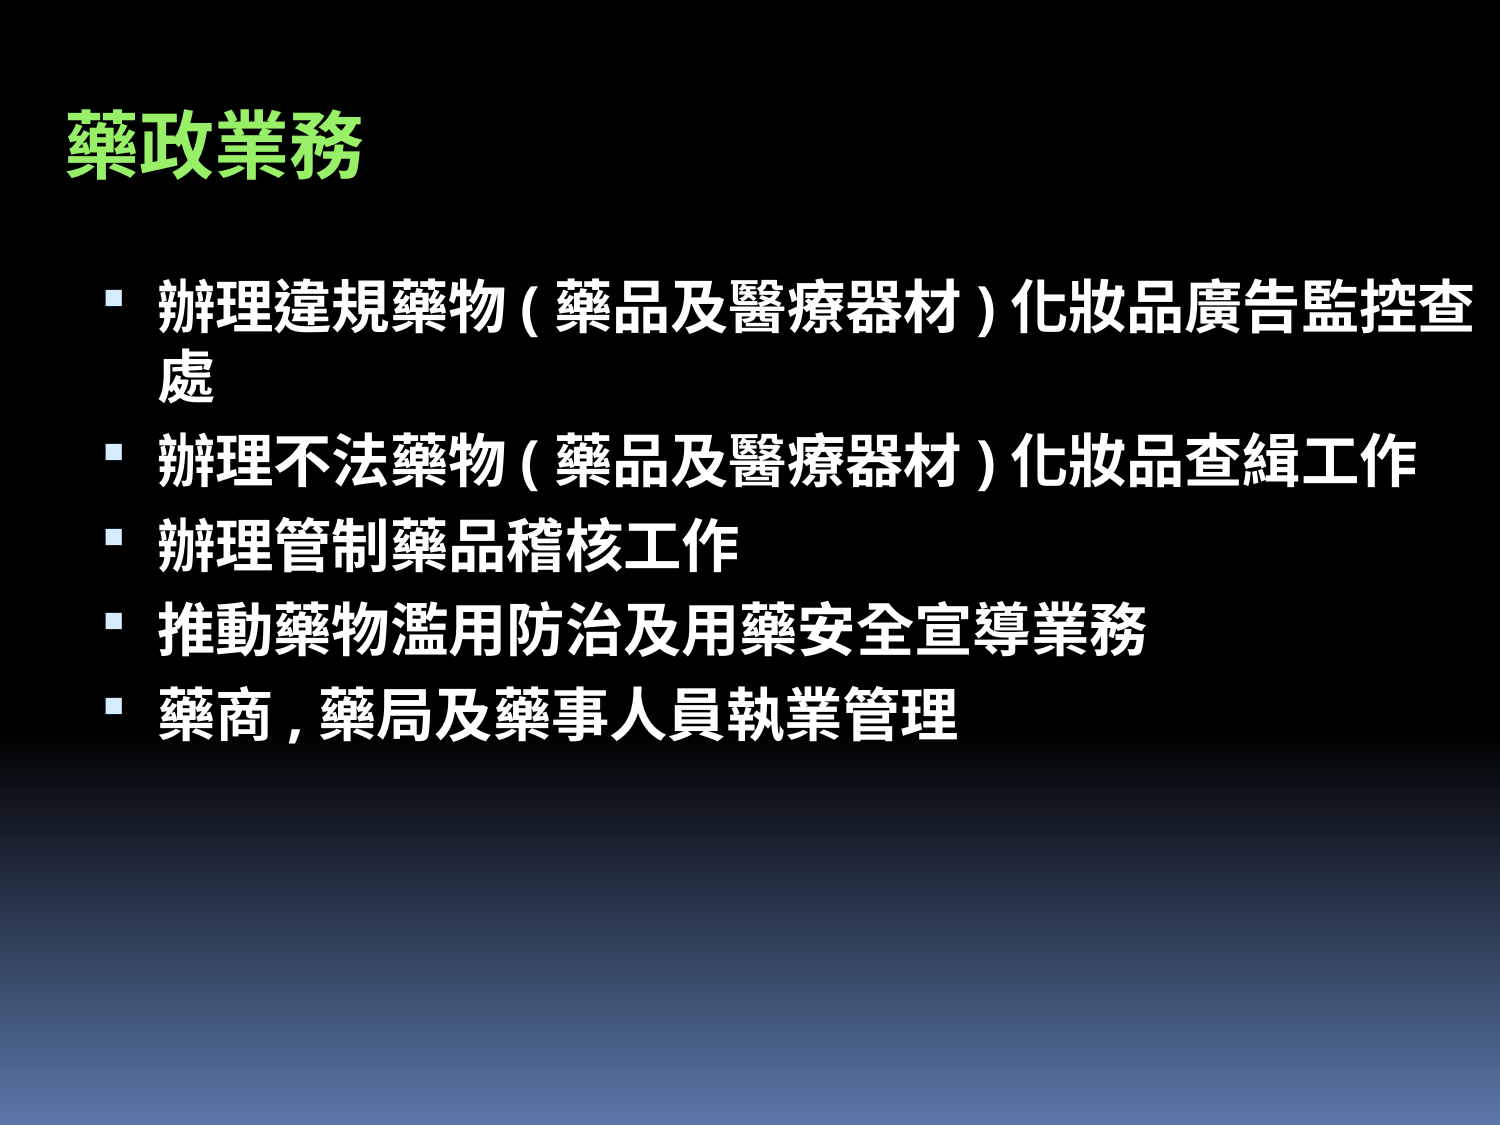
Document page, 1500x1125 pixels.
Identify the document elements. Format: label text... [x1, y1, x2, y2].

list 辦理違規藥物(藥品及醫療器材)化妝品廣告監控查處 辦理不法藥物(藥品及醫療器材)化妝品查緝工作 辦理管制藥品稽核工作 推動藥物濫用防治及用藥安全宣導業務 藥商,藥局及藥事人員執業管理 [75, 262, 1500, 1005]
text_box 藥政業務 [49, 74, 1475, 213]
